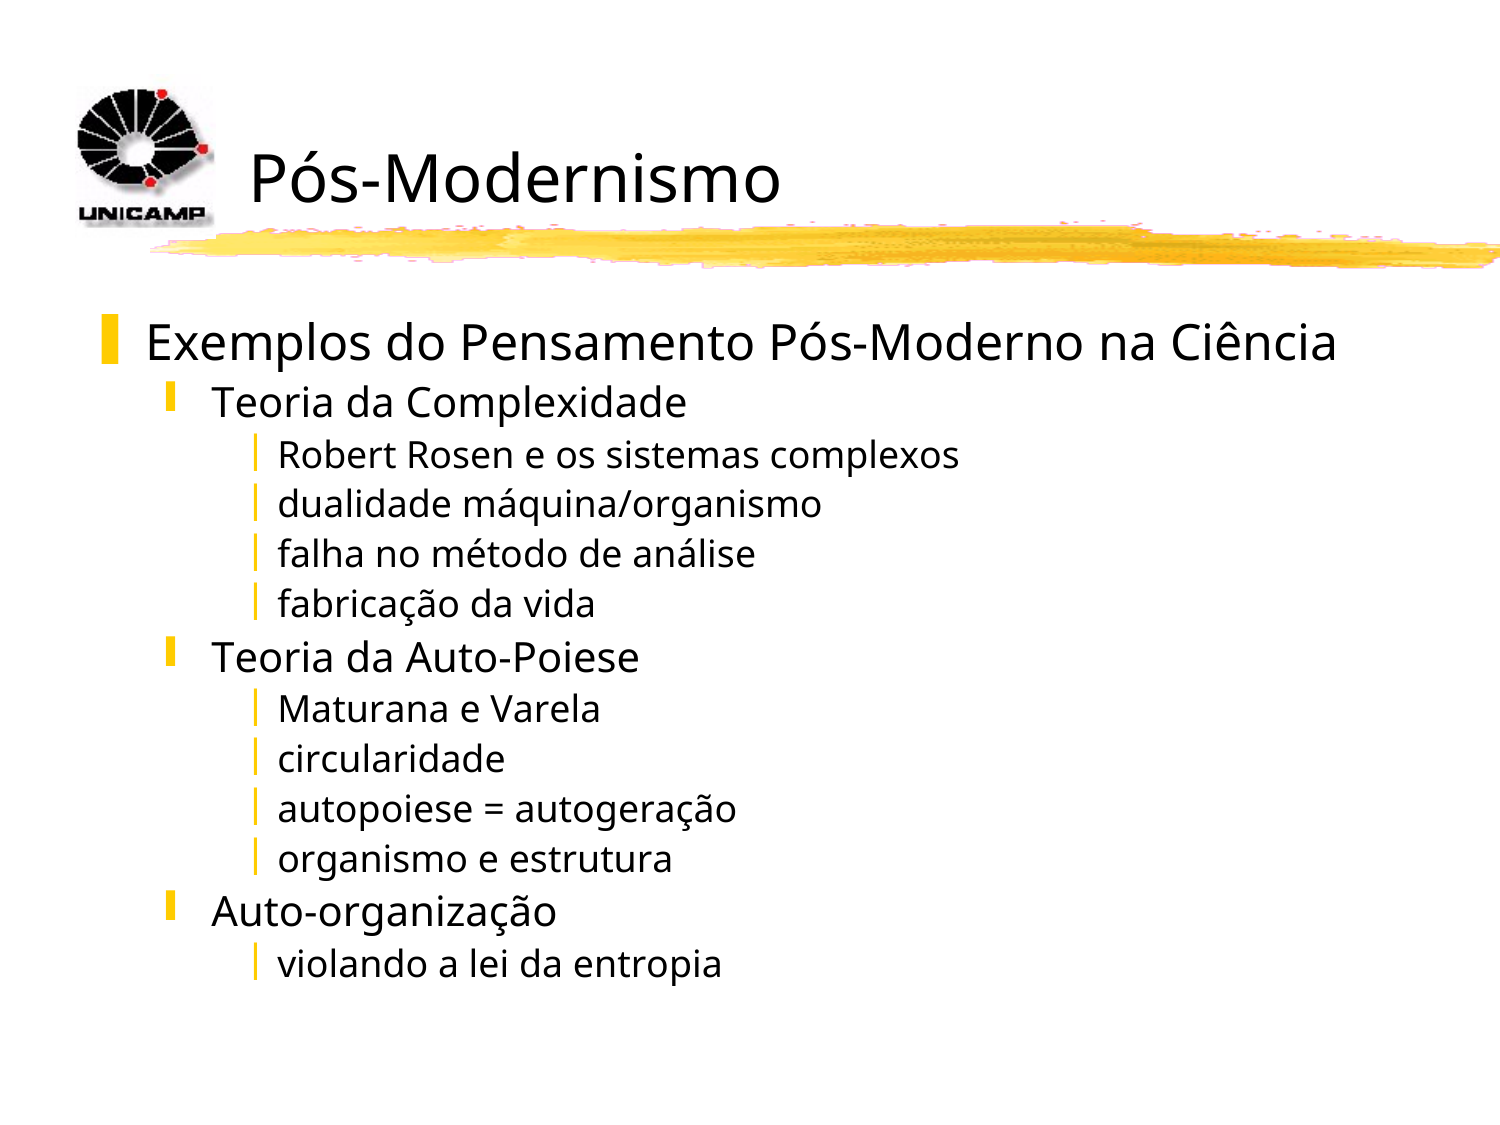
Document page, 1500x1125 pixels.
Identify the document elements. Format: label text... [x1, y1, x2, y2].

picture [75, 74, 1500, 279]
title Pós-Modernismo [233, 37, 1434, 225]
list Exemplos do Pensamento Pós-Moderno na Ciência Teoria da Complexidade Robert Rosen e os sistemas complexos dualidade máquina/organismo falha no método de análise fabricação da vida Teoria da Auto-Poiese Maturana e Varela circularidade autopoiese = autogeração organismo e estrutura Auto-organização violando a lei da entropia [74, 309, 1417, 1047]
